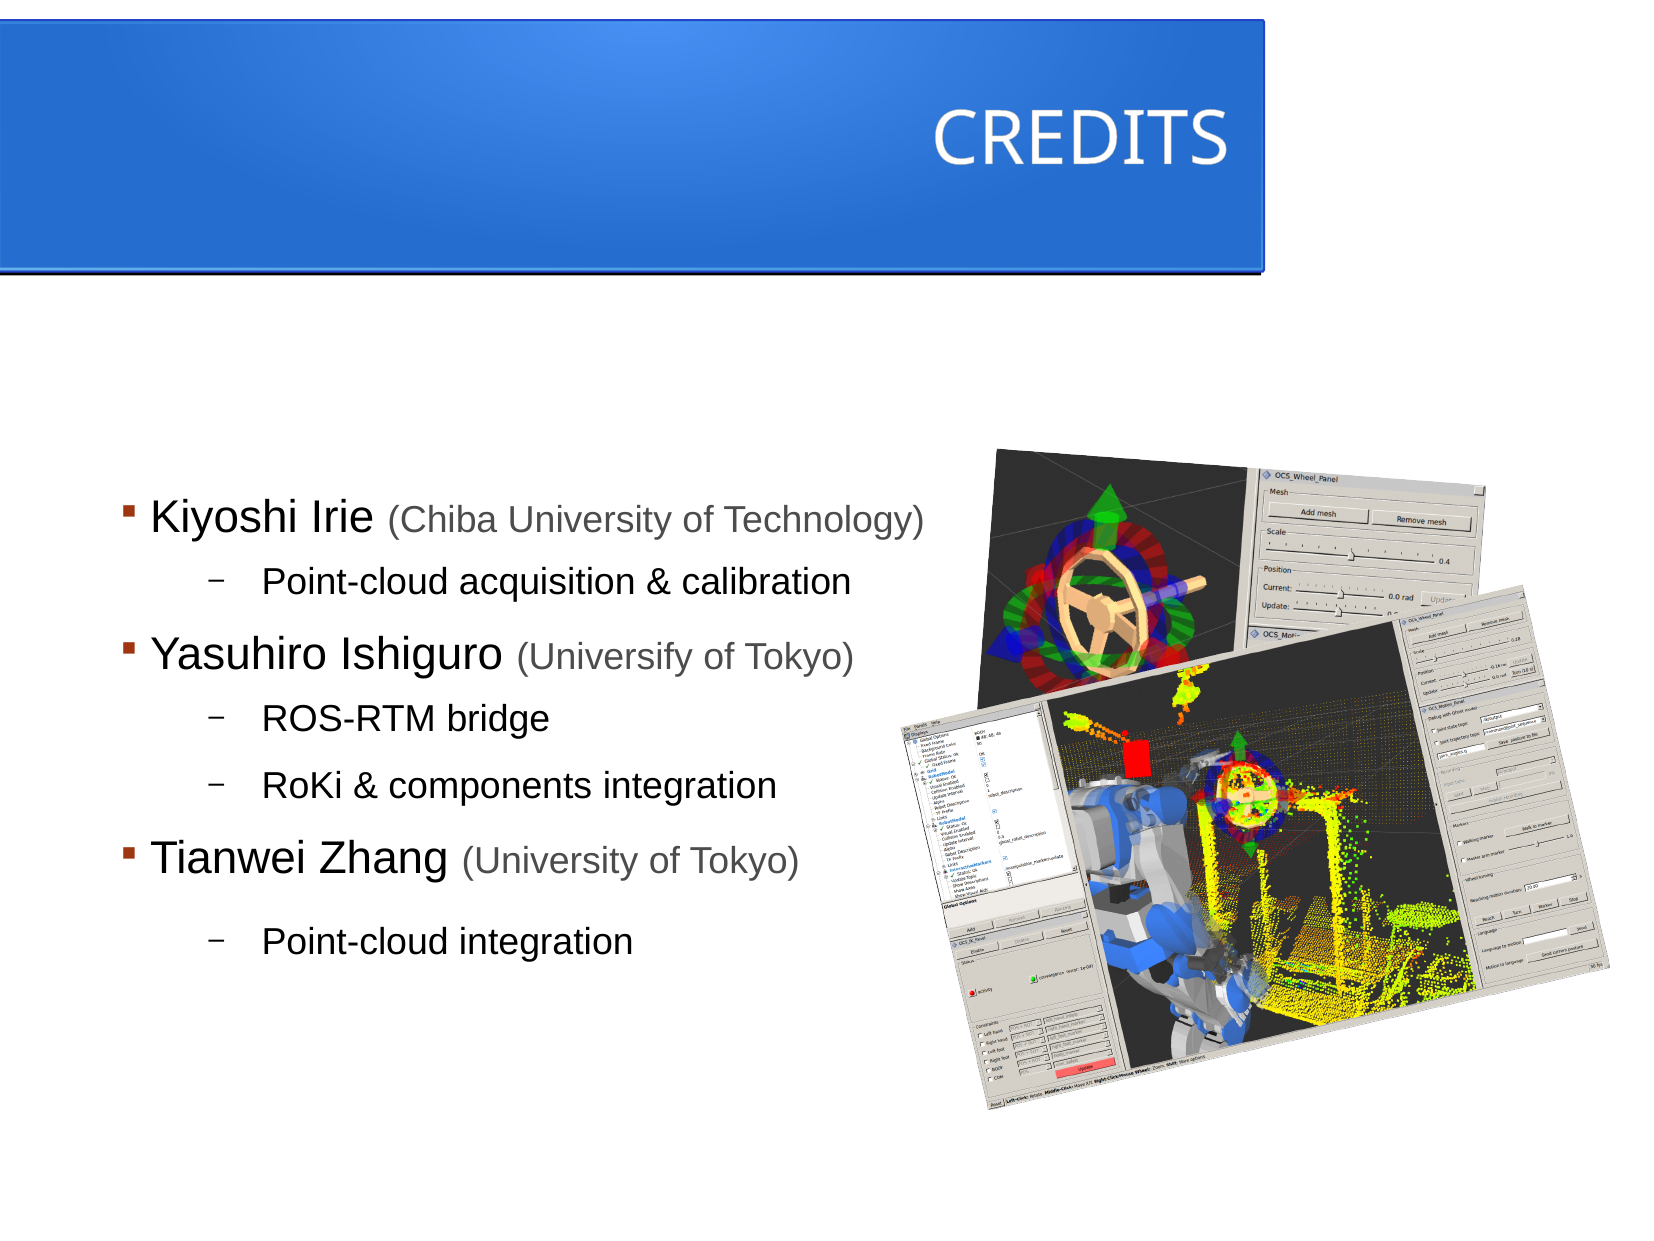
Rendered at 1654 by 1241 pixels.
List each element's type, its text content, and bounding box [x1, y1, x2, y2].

list Kiyoshi Irie (Chiba University of Technology) Point-cloud acquisition & calibration Yasuhiro Ishiguro (Universify of Tokyo) ROS-RTM bridge RoKi & components integration Tianwei Zhang (University of Tokyo) Point-cloud integration [105, 360, 1036, 1021]
picture [967, 451, 1610, 1111]
text_box Credits [284, 92, 1231, 180]
